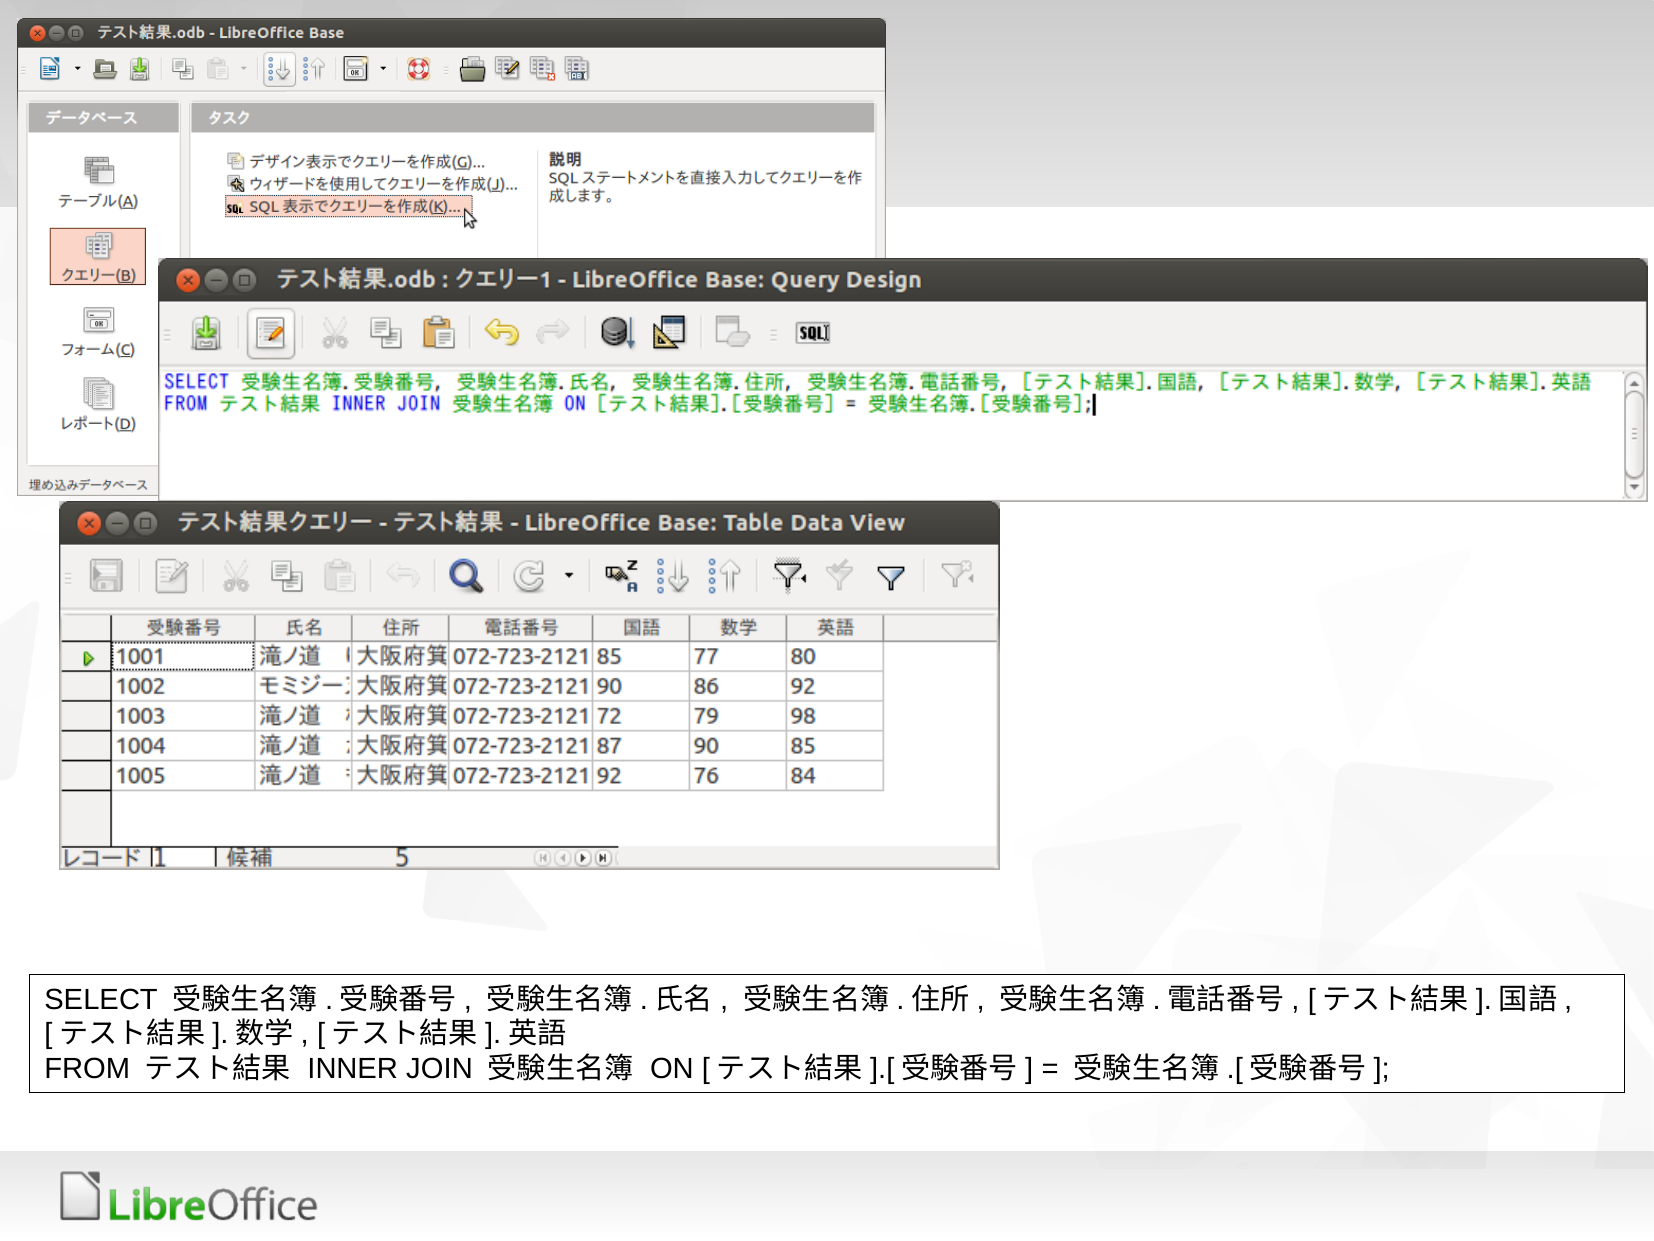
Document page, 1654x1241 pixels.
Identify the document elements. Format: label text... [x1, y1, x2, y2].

picture [41, 1152, 337, 1240]
text_box SELECT 受験生名簿.受験番号, 受験生名簿.氏名, 受験生名簿.住所, 受験生名簿.電話番号, [テスト結果].国語, [テスト結果].数学, [テスト結果].英語 FROM テスト結果 INNER JOIN 受験生名簿 ON [テスト結果].[受験番号] = 受験生名簿.[受験番号]; [29, 974, 1625, 1093]
picture [0, 0, 1654, 1169]
